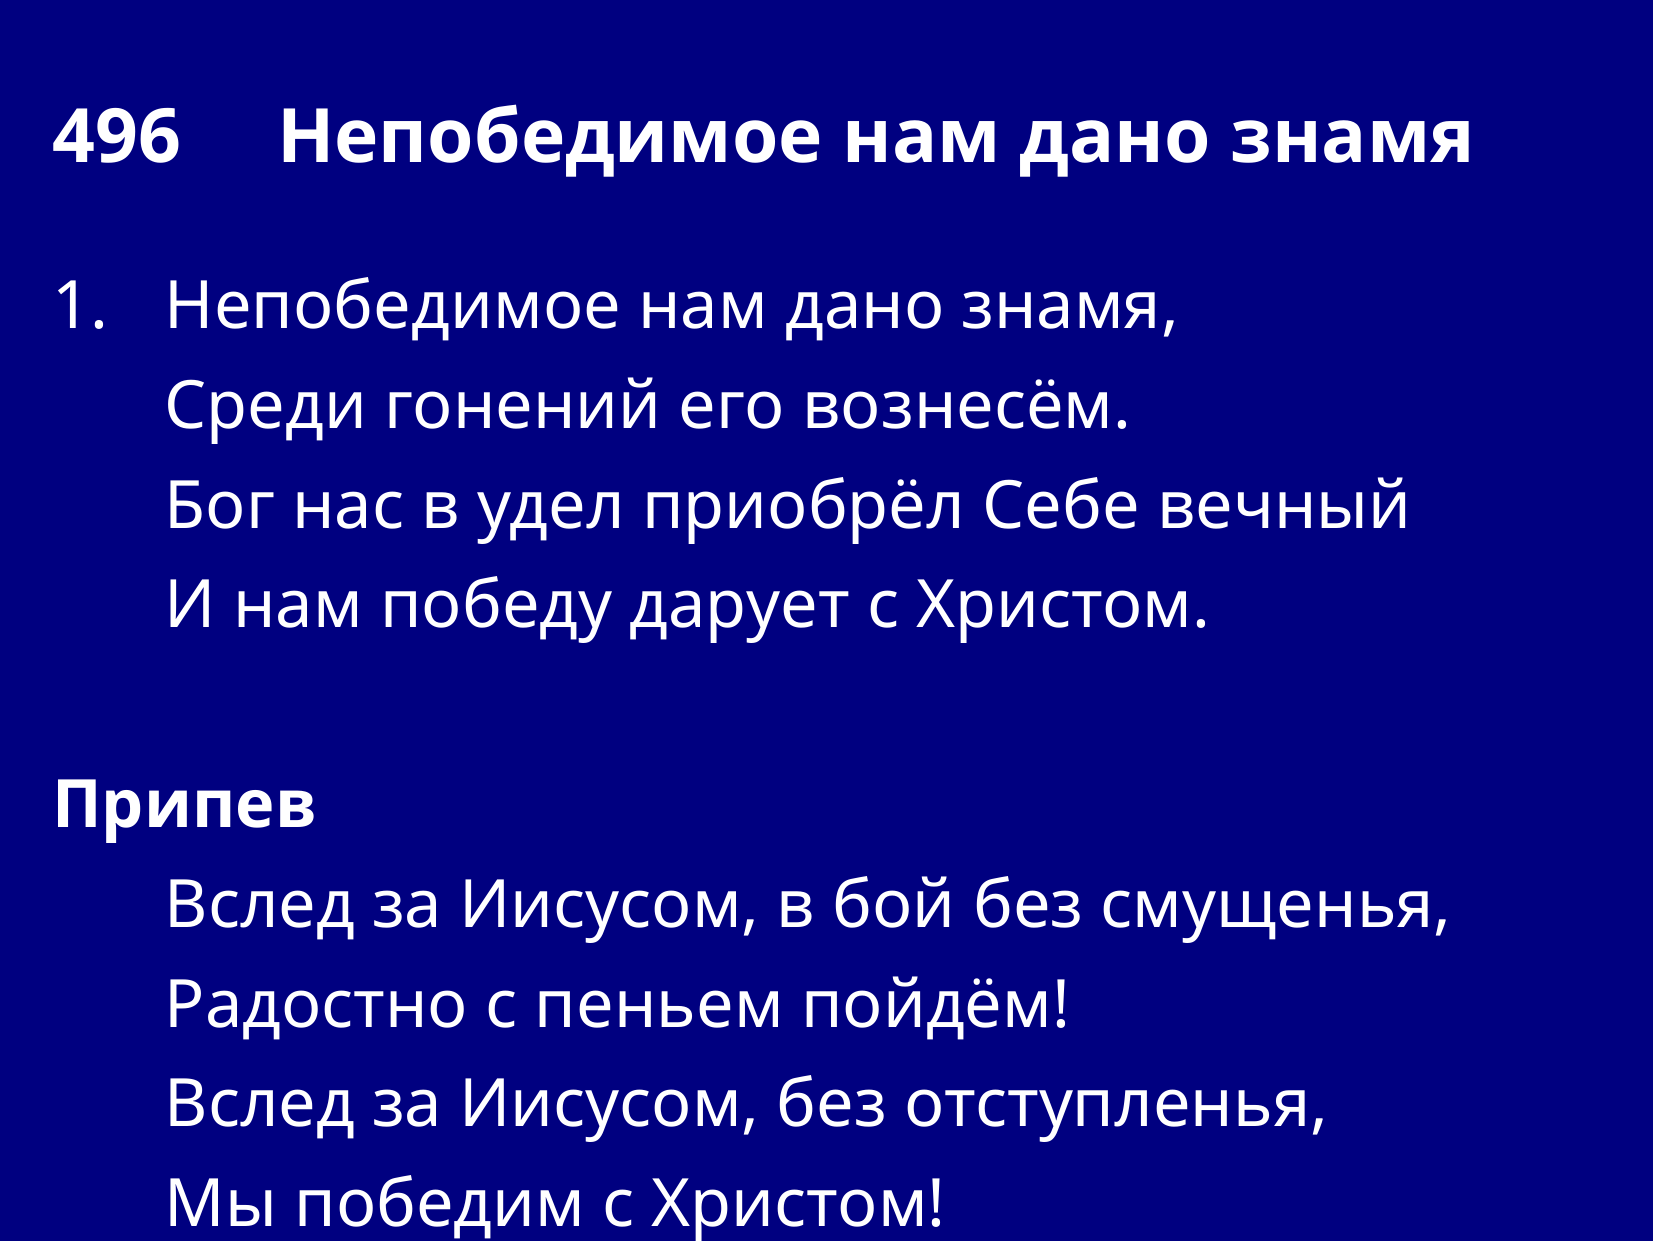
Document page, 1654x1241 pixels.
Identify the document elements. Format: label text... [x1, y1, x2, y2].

text_box 1. Непобедимое нам дано знамя, Среди гонений его вознесём. Бог нас в удел приобрёл Себе вечный И нам победу дарует с Христом. Припев Вслед за Иисусом, в бой без смущенья, Радостно с пеньем пойдём! Вслед за Иисусом, без отступленья, Мы победим с Христом! [37, 188, 1653, 1163]
text_box 496 Непобедимое нам дано знамя [37, 75, 1653, 188]
